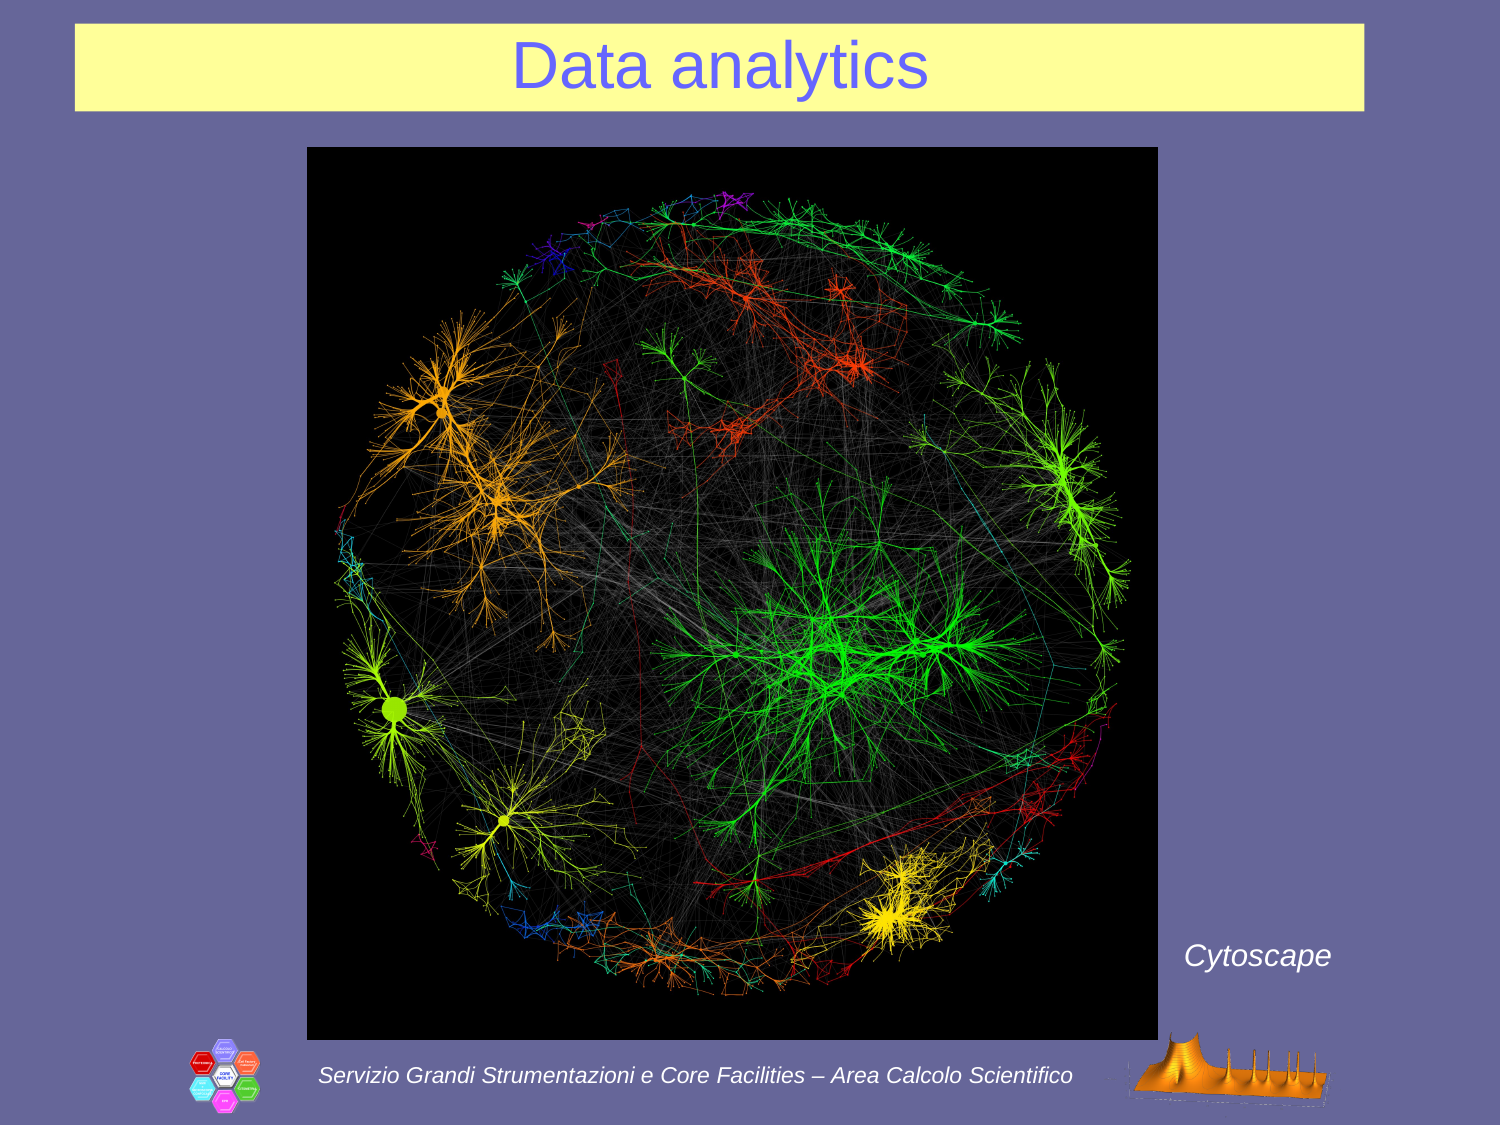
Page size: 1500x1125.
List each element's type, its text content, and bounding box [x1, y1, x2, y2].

picture [307, 147, 1341, 1118]
text_box Data analytics [74, 23, 1365, 112]
text_box Cytoscape [1169, 928, 1348, 981]
picture [183, 1034, 266, 1118]
